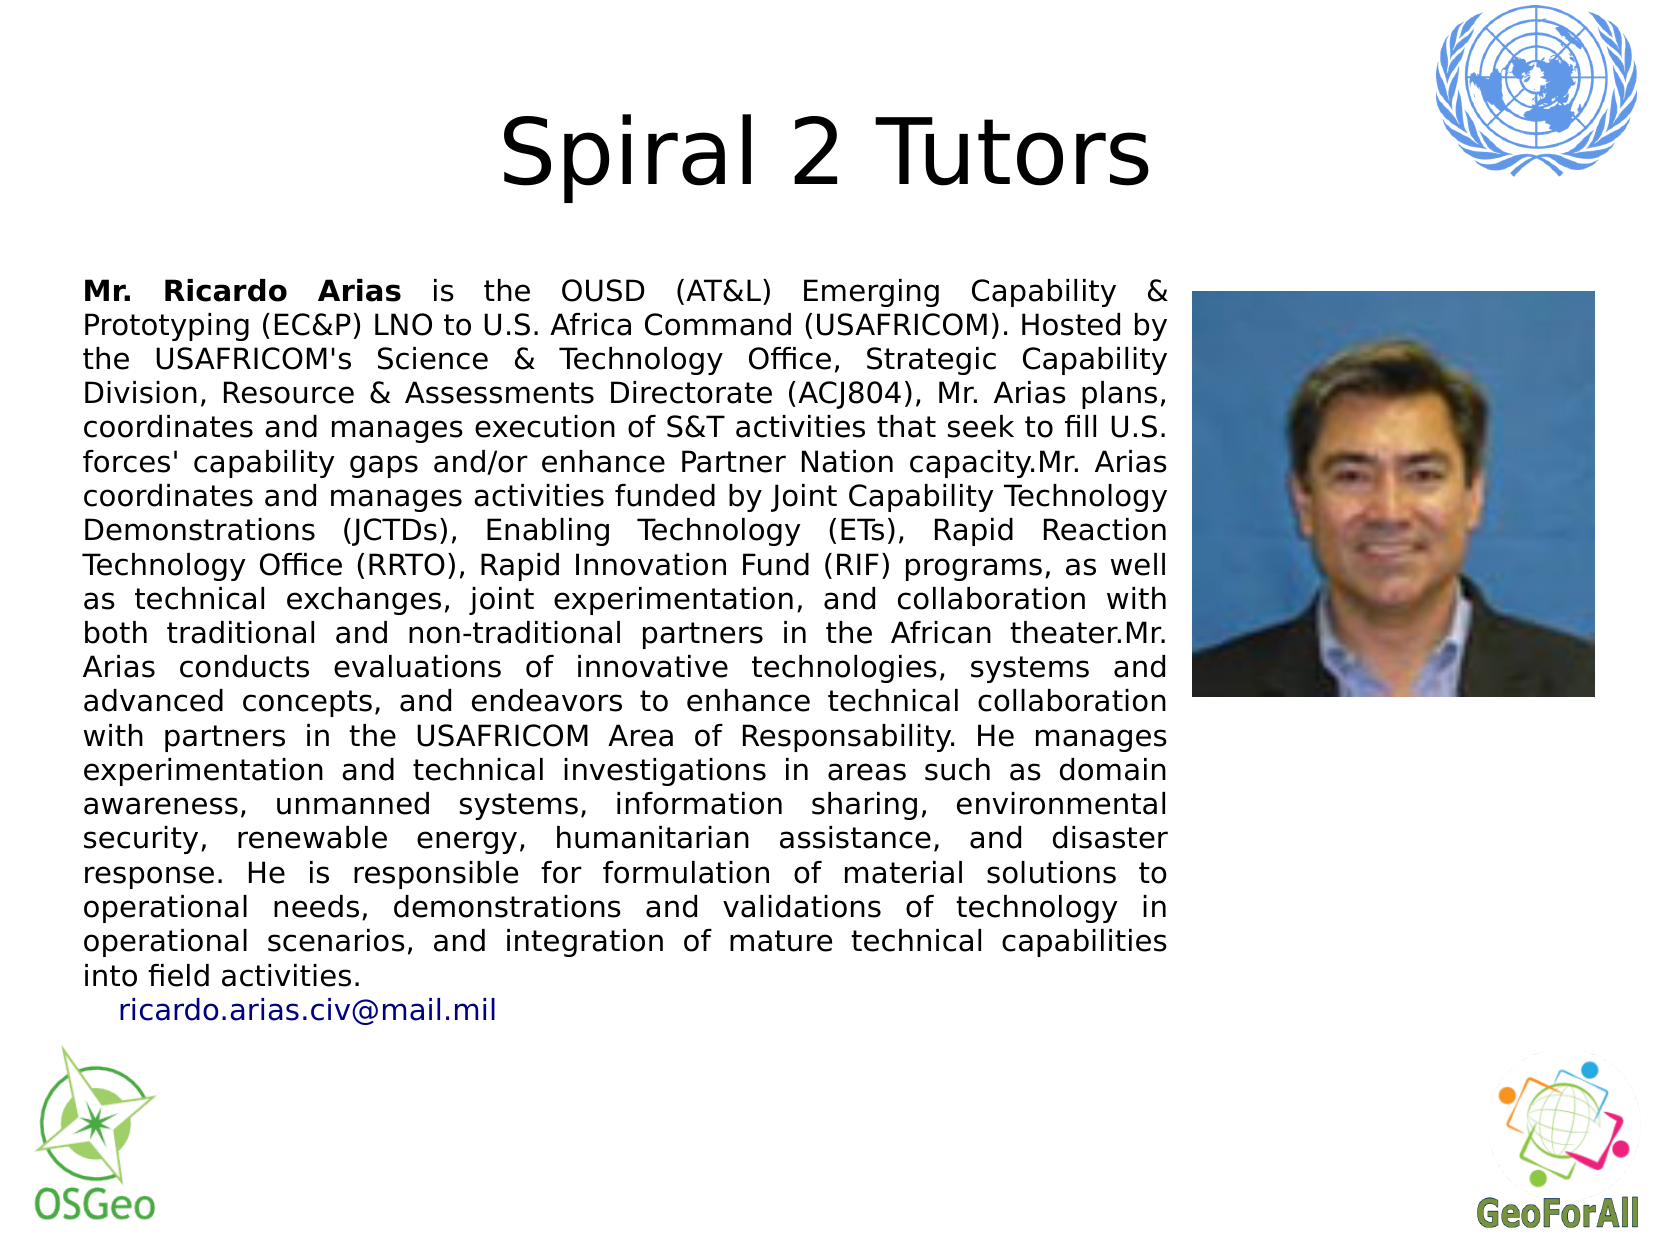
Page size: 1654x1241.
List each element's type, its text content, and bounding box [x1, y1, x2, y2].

picture [1192, 291, 1595, 697]
subtitle Mr. Ricardo Arias is the OUSD (AT&L) Emerging Capability & Prototyping (EC&P) LNO to U.S. Africa Command (USAFRICOM). Hosted by the USAFRICOM's Science & Technology Office, Strategic Capability Division, Resource & Assessments Directorate (ACJ804), Mr. Arias plans, coordinates and manages execution of S&T activities that seek to fill U.S. forces' capability gaps and/or enhance Partner Nation capacity.Mr. Arias coordinates and manages activities funded by Joint Capability Technology Demonstrations (JCTDs), Enabling Technology (ETs), Rapid Reaction Technology Office (RRTO), Rapid Innovation Fund (RIF) programs, as well as technical exchanges, joint experimentation, and collaboration with both traditional and non-traditional partners in the African theater.Mr. Arias conducts evaluations of innovative technologies, systems and advanced concepts, and endeavors to enhance technical collaboration with partners in the USAFRICOM Area of Responsability. He manages experimentation and technical investigations in areas such as domain awareness, unmanned systems, information sharing, environmental security, renewable energy, humanitarian assistance, and disaster response. He is responsible for formulation of material solutions to operational needs, demonstrations and validations of technology in operational scenarios, and integration of mature technical capabilities into field activities. ricardo.arias.civ@mail.mil [82, 239, 1170, 1096]
picture [1437, 1048, 1654, 1241]
picture [1416, 5, 1654, 180]
picture [6, 1043, 184, 1221]
title Spiral 2 Tutors [82, 49, 1571, 257]
